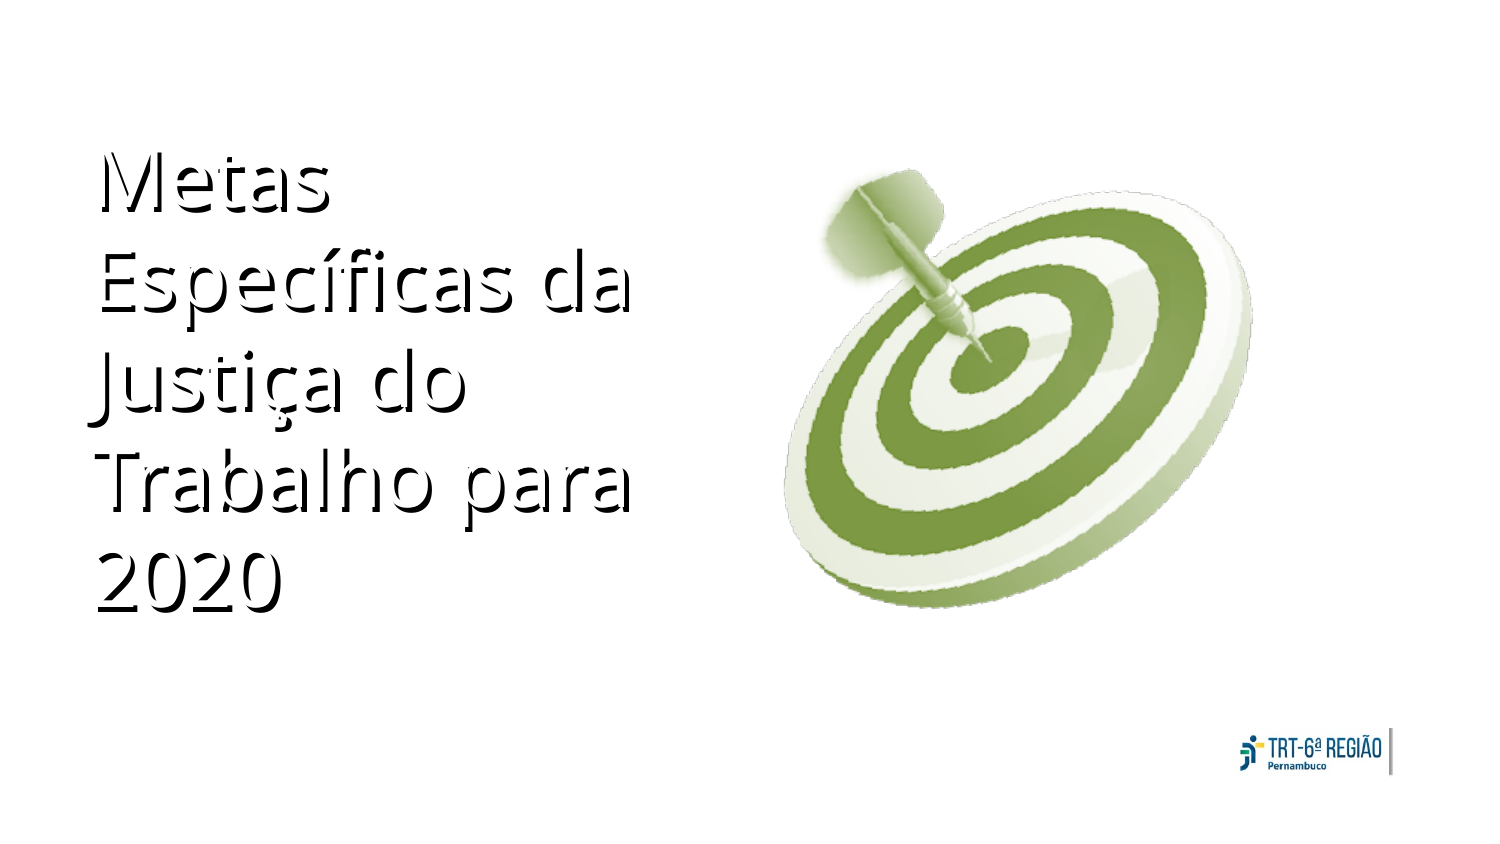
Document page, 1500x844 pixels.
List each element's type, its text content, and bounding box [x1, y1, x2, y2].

title Metas Específicas da Justiça do Trabalho para 2020 [75, 79, 751, 670]
picture [771, 151, 1266, 646]
picture [1232, 728, 1389, 777]
